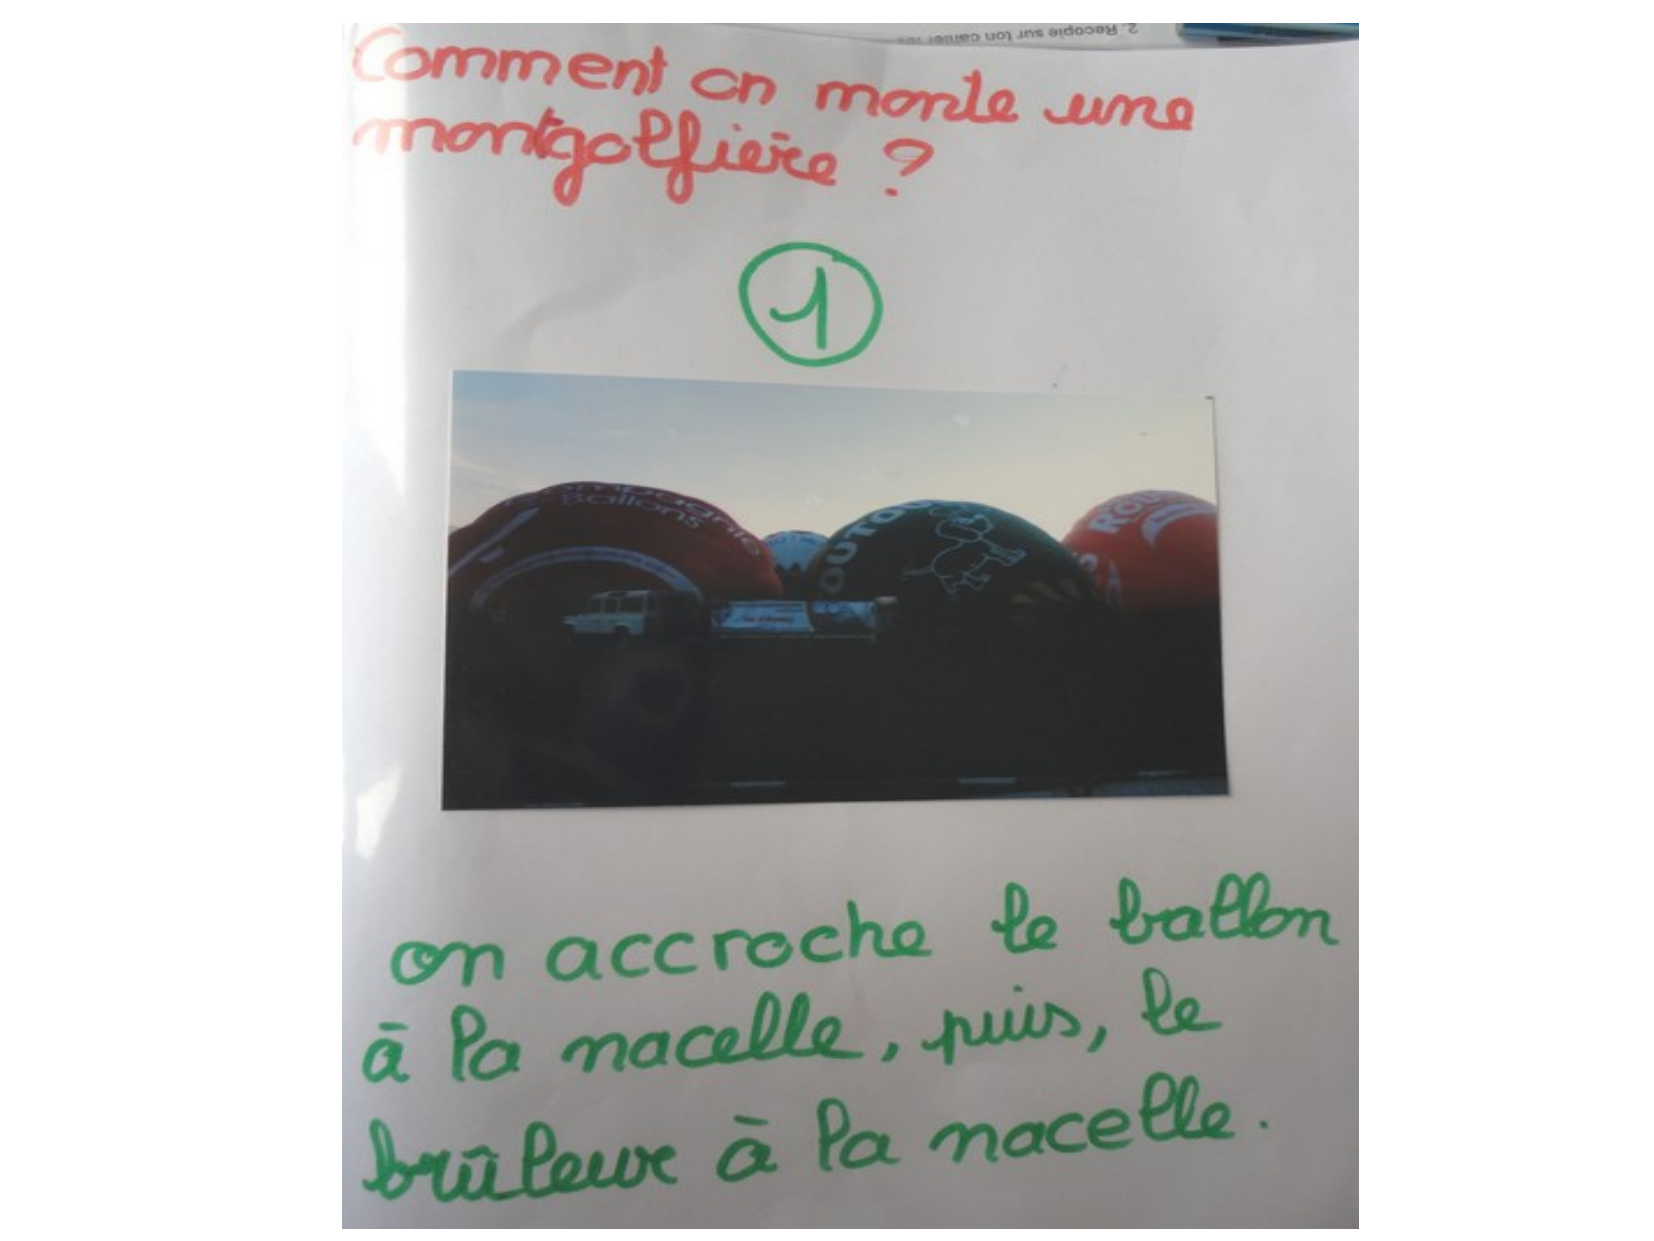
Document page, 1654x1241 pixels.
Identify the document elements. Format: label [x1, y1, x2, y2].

picture [342, 23, 1359, 1229]
